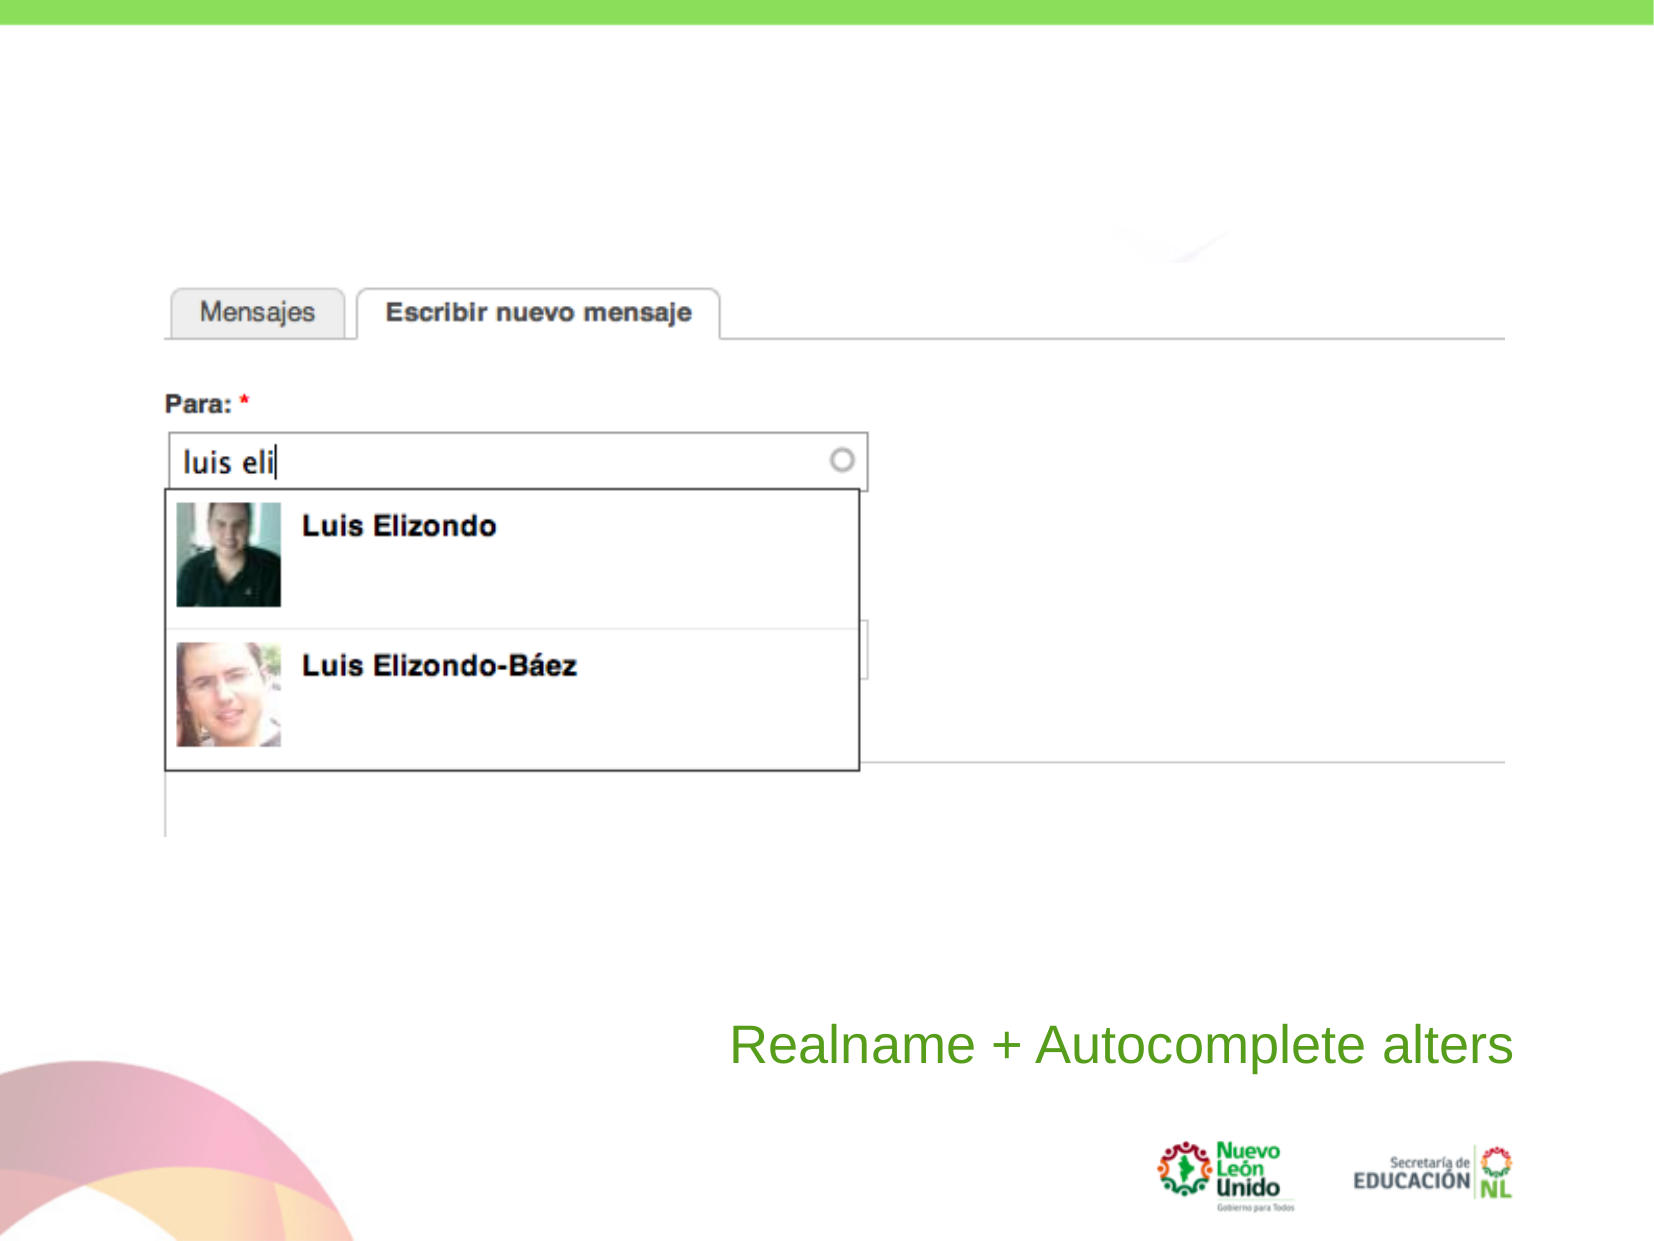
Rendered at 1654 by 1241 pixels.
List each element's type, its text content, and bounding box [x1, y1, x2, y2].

text_box Realname + Autocomplete alters [714, 1006, 1559, 1088]
picture [0, 0, 1654, 1241]
